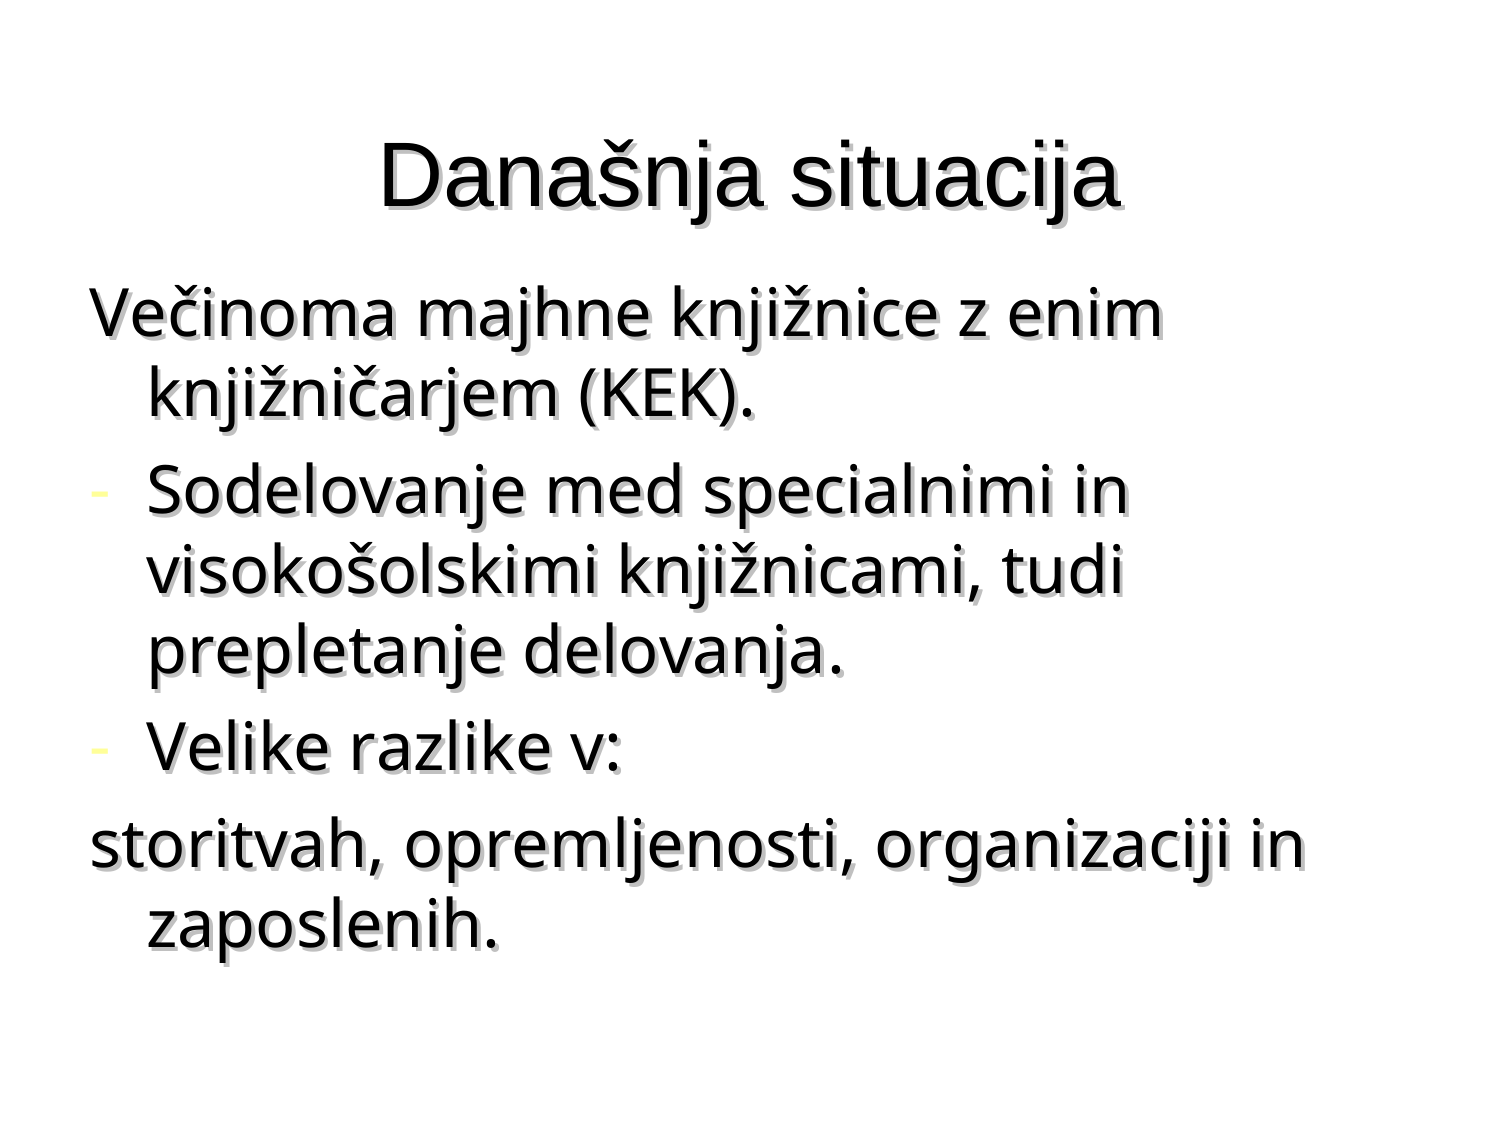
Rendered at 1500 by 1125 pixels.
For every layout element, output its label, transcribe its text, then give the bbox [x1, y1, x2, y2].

list Večinoma majhne knjižnice z enim knjižničarjem (KEK). Sodelovanje med specialnimi in visokošolskimi knjižnicami, tudi prepletanje delovanja. Velike razlike v: storitvah, opremljenosti, organizaciji in zaposlenih. [75, 262, 1426, 1006]
title Današnja situacija [75, 25, 1426, 233]
